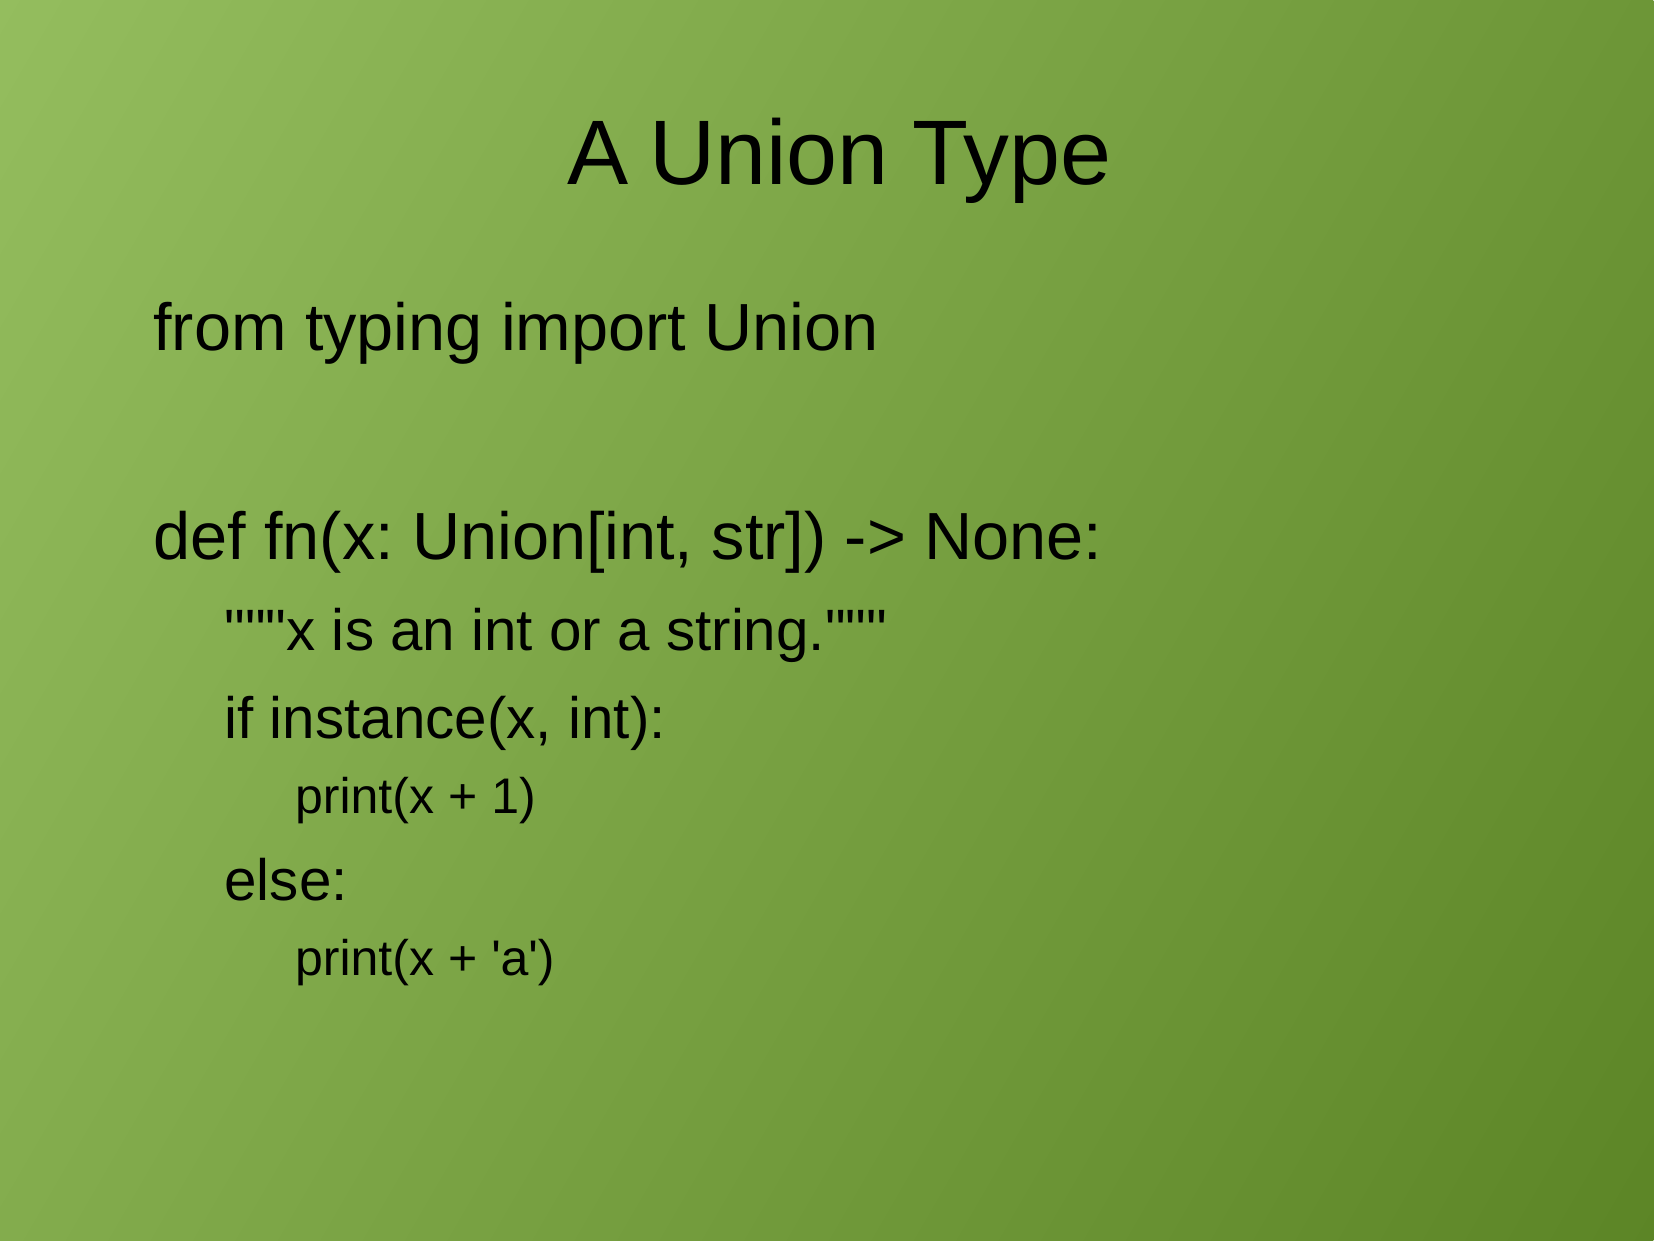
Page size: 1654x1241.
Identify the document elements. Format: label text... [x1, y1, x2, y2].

title A Union Type [82, 49, 1571, 257]
list from typing import Union def fn(x: Union[int, str]) -> None: """x is an int or a string.""" if instance(x, int): print(x + 1) else: print(x + 'a') [82, 290, 1571, 1010]
